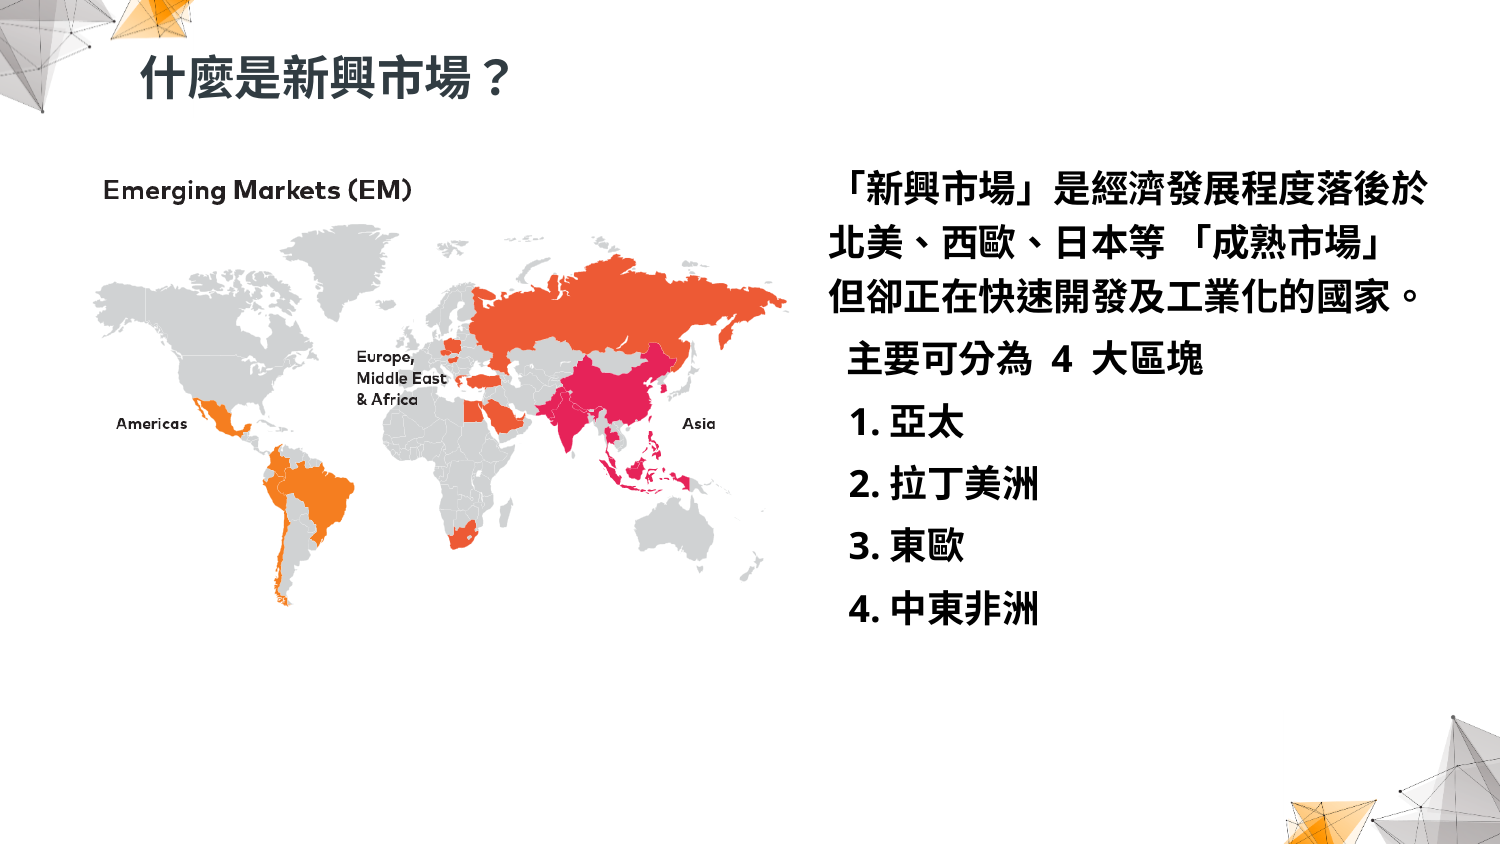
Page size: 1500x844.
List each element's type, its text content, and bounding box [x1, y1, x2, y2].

picture [1283, 710, 1500, 844]
text_box 「新興市場」是經濟發展程度落後於 北美、西歐、日本等 「成熟市場」 但卻正在快速開發及工業化的國家。 主要可分為 4 大區塊 1.亞太 2.拉丁美洲 3.東歐 4.中東非洲 [829, 156, 1438, 658]
text_box 什麼是新興市場？ [84, 47, 575, 106]
picture [0, 0, 194, 118]
picture [84, 165, 798, 612]
